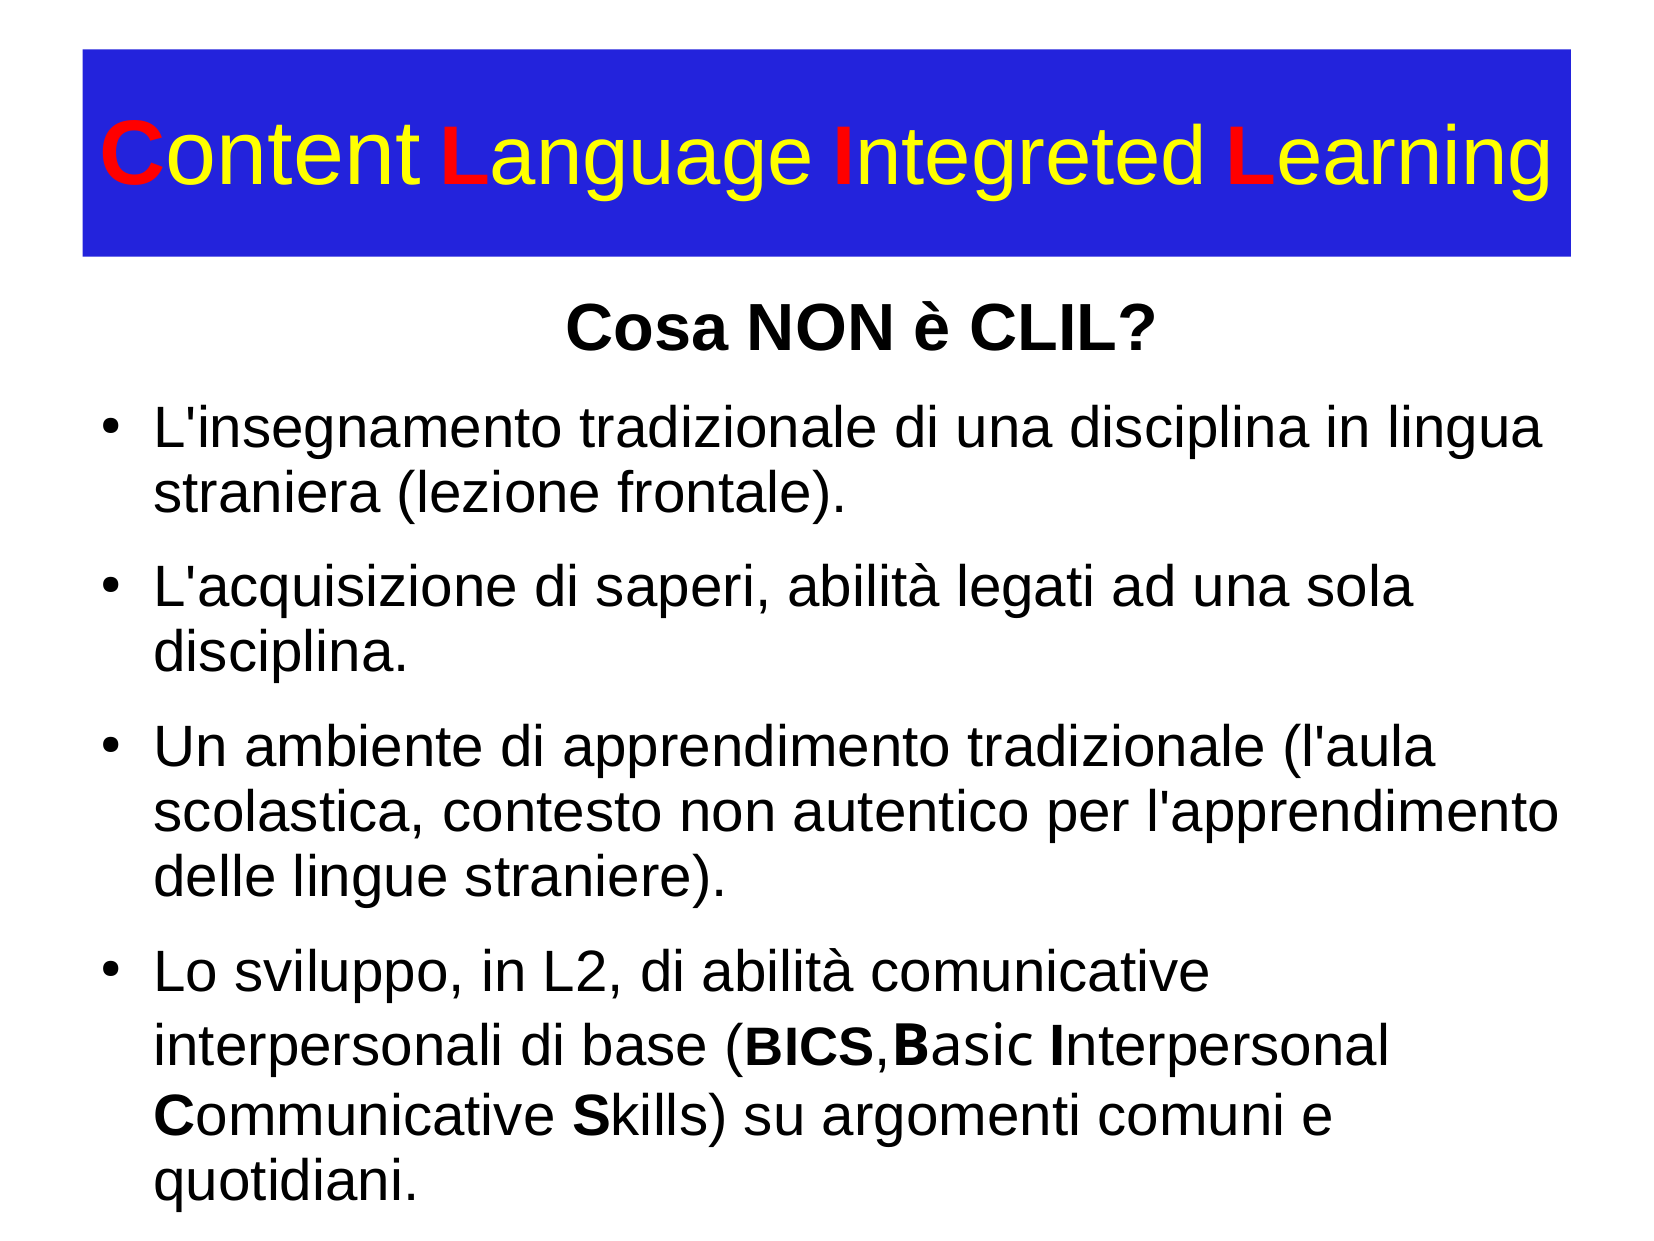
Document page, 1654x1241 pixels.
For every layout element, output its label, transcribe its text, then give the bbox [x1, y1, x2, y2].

list Cosa NON è CLIL? L'insegnamento tradizionale di una disciplina in lingua straniera (lezione frontale). L'acquisizione di saperi, abilità legati ad una sola disciplina. Un ambiente di apprendimento tradizionale (l'aula scolastica, contesto non autentico per l'apprendimento delle lingue straniere). Lo sviluppo, in L2, di abilità comunicative interpersonali di base (BICS,Basic Interpersonal Communicative Skills) su argomenti comuni e quotidiani. [82, 290, 1571, 1215]
title Content Language Integreted Learning [82, 49, 1571, 257]
